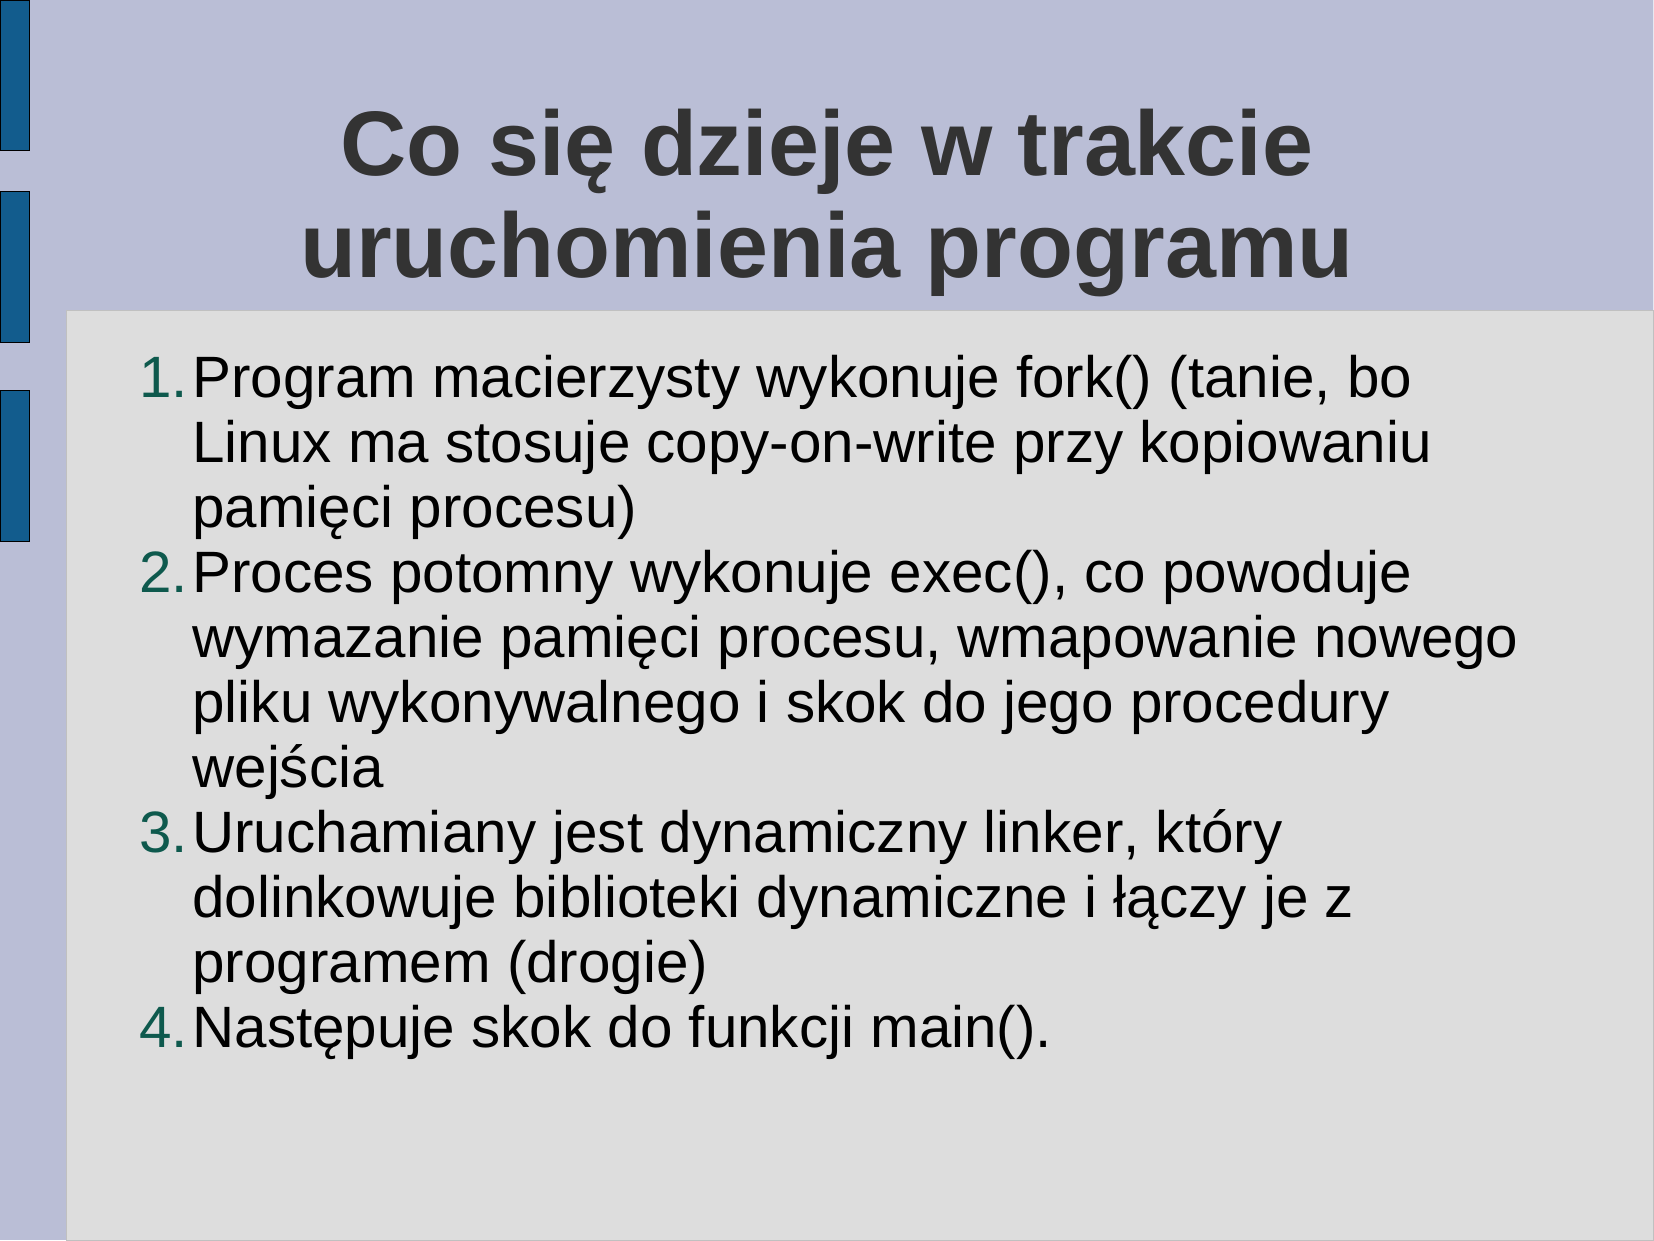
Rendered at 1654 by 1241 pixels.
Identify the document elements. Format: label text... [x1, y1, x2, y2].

title Co się dzieje w trakcie uruchomienia programu [121, 91, 1534, 299]
list Program macierzysty wykonuje fork() (tanie, bo Linux ma stosuje copy-on-write przy kopiowaniu pamięci procesu) Proces potomny wykonuje exec(), co powoduje wymazanie pamięci procesu, wmapowanie nowego pliku wykonywalnego i skok do jego procedury wejścia Uruchamiany jest dynamiczny linker, który dolinkowuje biblioteki dynamiczne i łączy je z programem (drogie) Następuje skok do funkcji main(). [121, 344, 1534, 1143]
